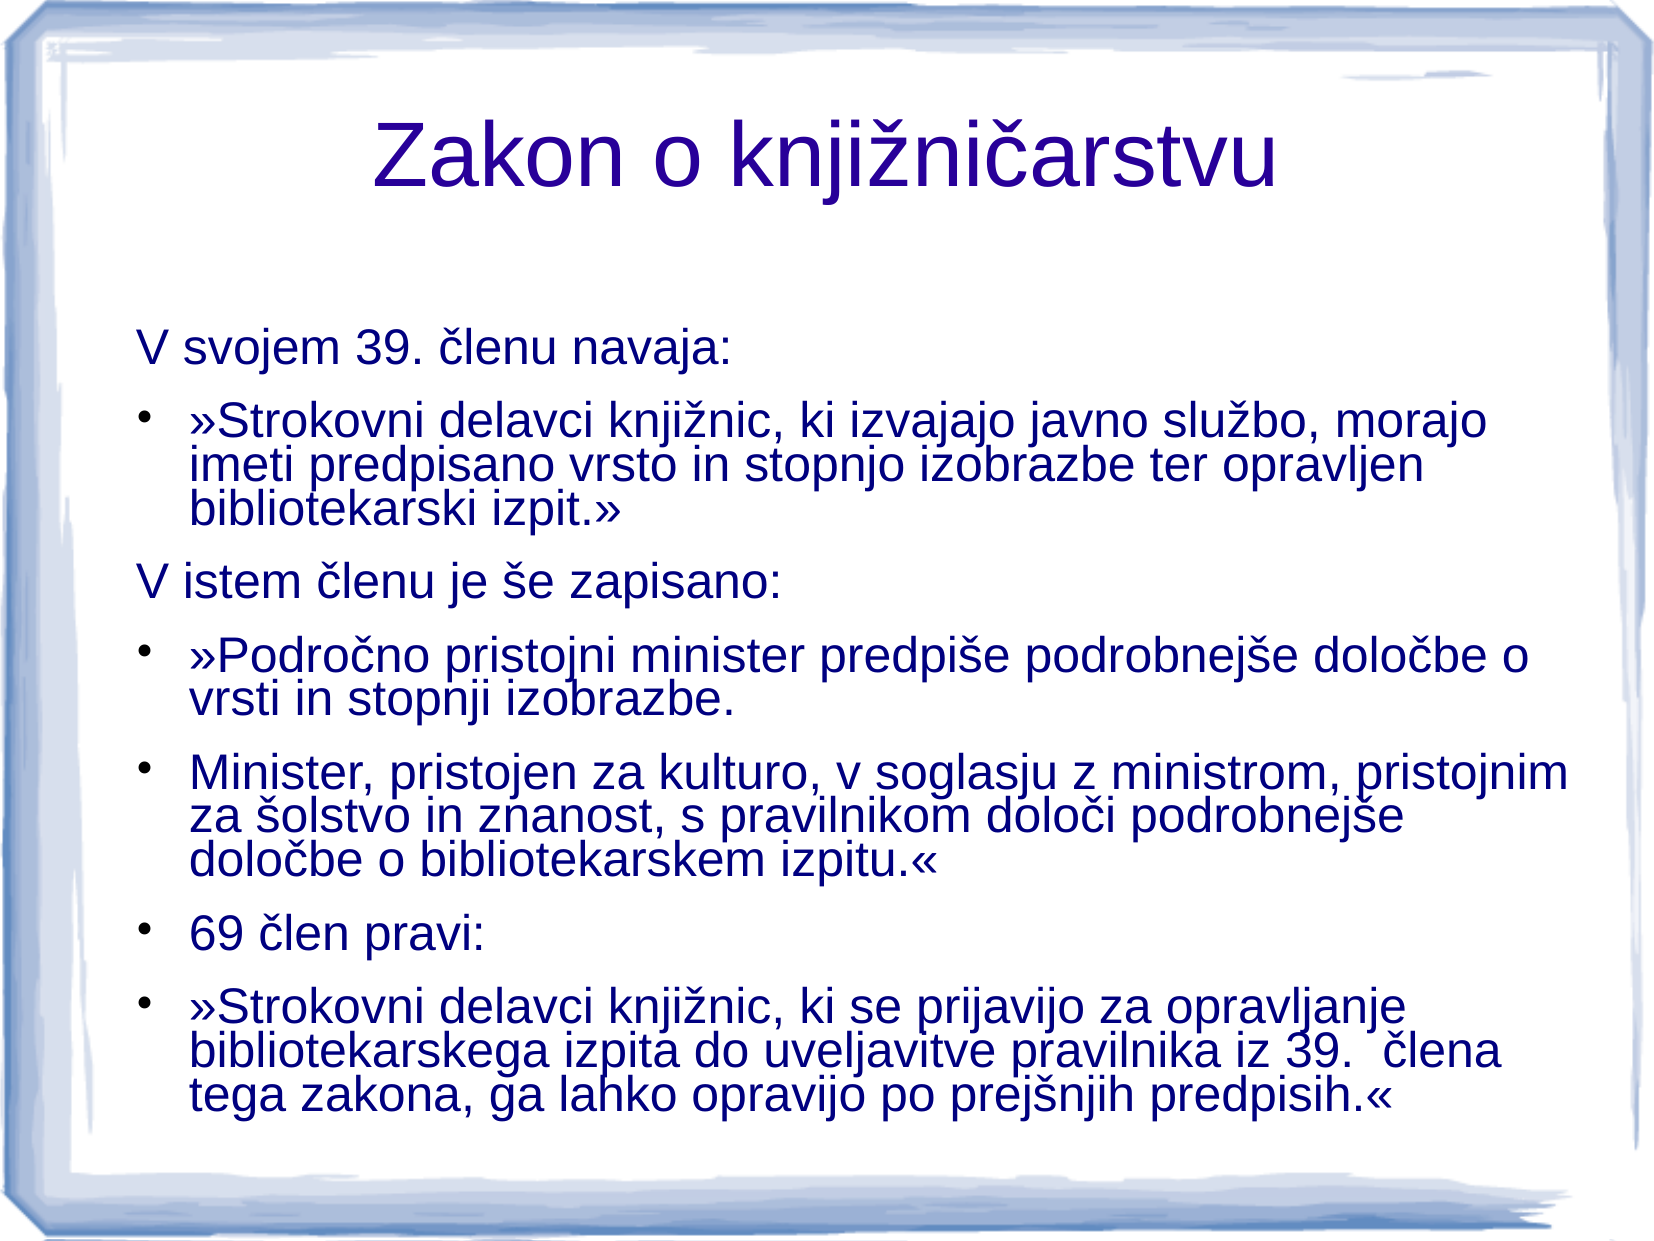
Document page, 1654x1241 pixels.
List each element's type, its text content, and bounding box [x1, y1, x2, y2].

list V svojem 39. členu navaja: »Strokovni delavci knjižnic, ki izvajajo javno službo, morajo imeti predpisano vrsto in stopnjo izobrazbe ter opravljen bibliotekarski izpit.» V istem členu je še zapisano: »Področno pristojni minister predpiše podrobnejše določbe o vrsti in stopnji izobrazbe. Minister, pristojen za kulturo, v soglasju z ministrom, pristojnim za šolstvo in znanost, s pravilnikom določi podrobnejše določbe o bibliotekarskem izpitu.« 69 člen pravi: »Strokovni delavci knjižnic, ki se prijavijo za opravljanje bibliotekarskega izpita do uveljavitve pravilnika iz 39. člena tega zakona, ga lahko opravijo po prejšnjih predpisih.« [118, 324, 1571, 1191]
title Zakon o knjižničarstvu [82, 56, 1571, 249]
picture [0, 0, 1654, 1241]
